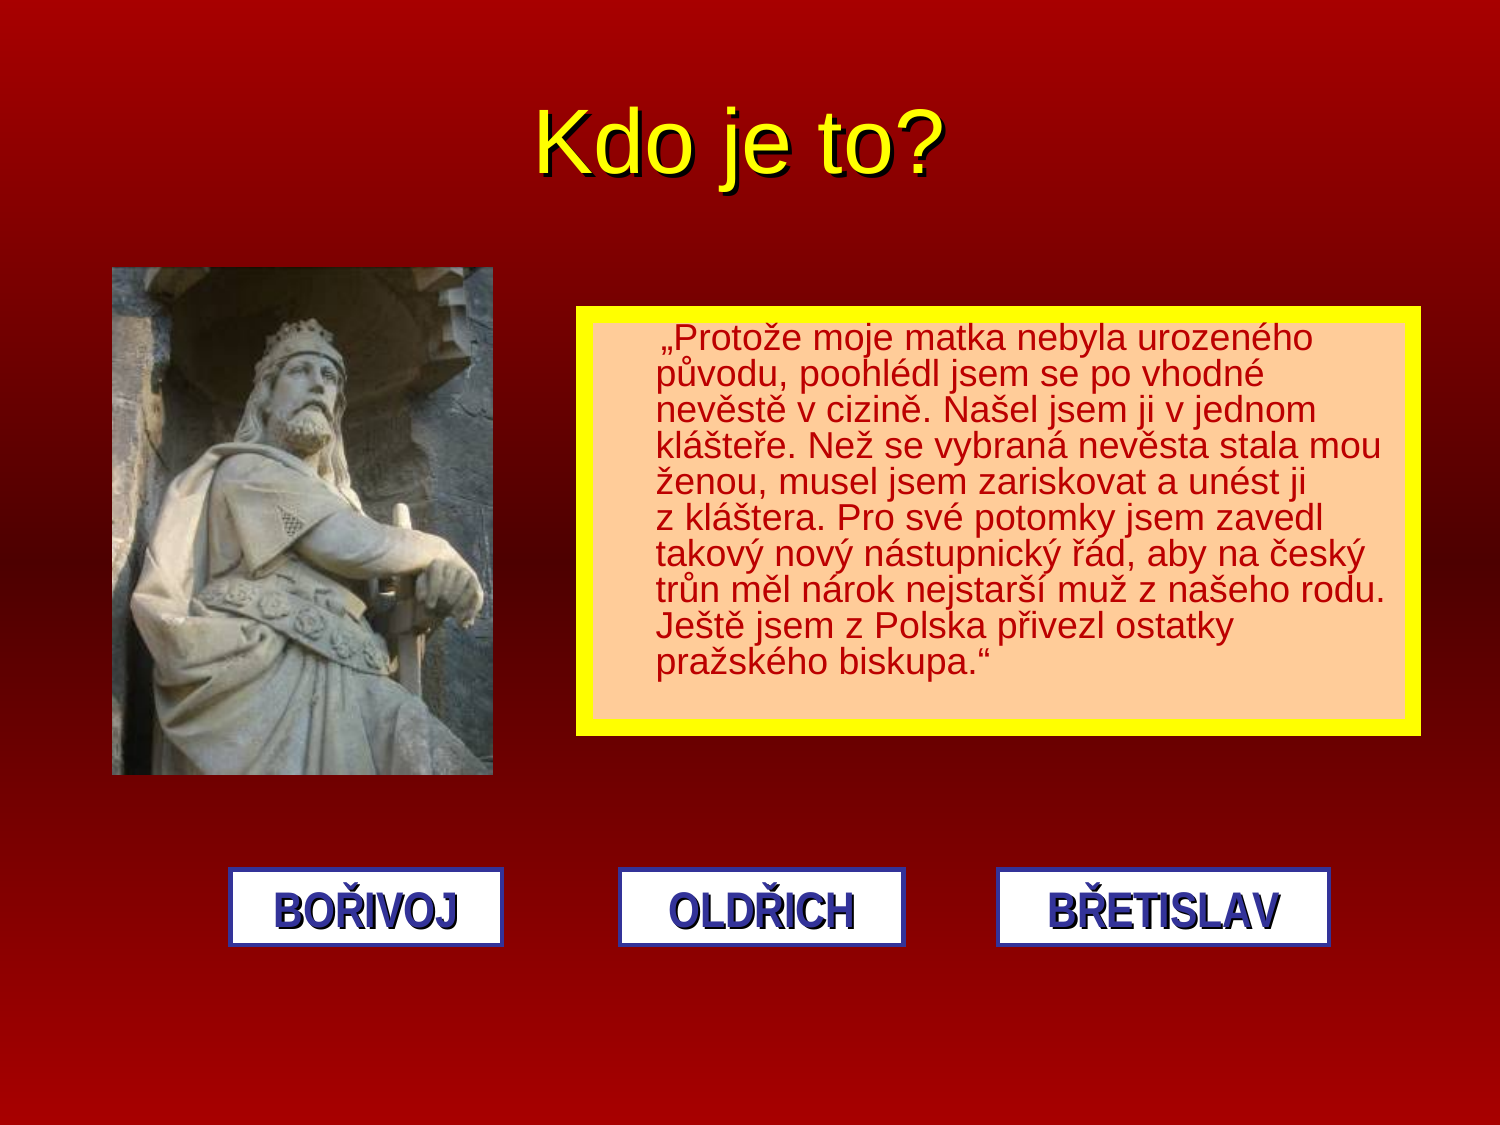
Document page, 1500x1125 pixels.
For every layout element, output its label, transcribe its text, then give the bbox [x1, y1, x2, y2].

picture [112, 267, 493, 775]
text_box OLDŘICH [620, 869, 904, 945]
title Kdo je to? [76, 42, 1427, 231]
text_box BŘETISLAV [998, 869, 1330, 945]
list „Protože moje matka nebyla urozeného původu, poohlédl jsem se po vhodné nevěstě v cizině. Našel jsem ji v jednom klášteře. Než se vybraná nevěsta stala mou ženou, musel jsem zariskovat a unést ji z kláštera. Pro své potomky jsem zavedl takový nový nástupnický řád, aby na český trůn měl nárok nejstarší muž z našeho rodu. Ještě jsem z Polska přivezl ostatky pražského biskupa.“ [584, 314, 1413, 728]
text_box BOŘIVOJ [230, 869, 503, 945]
